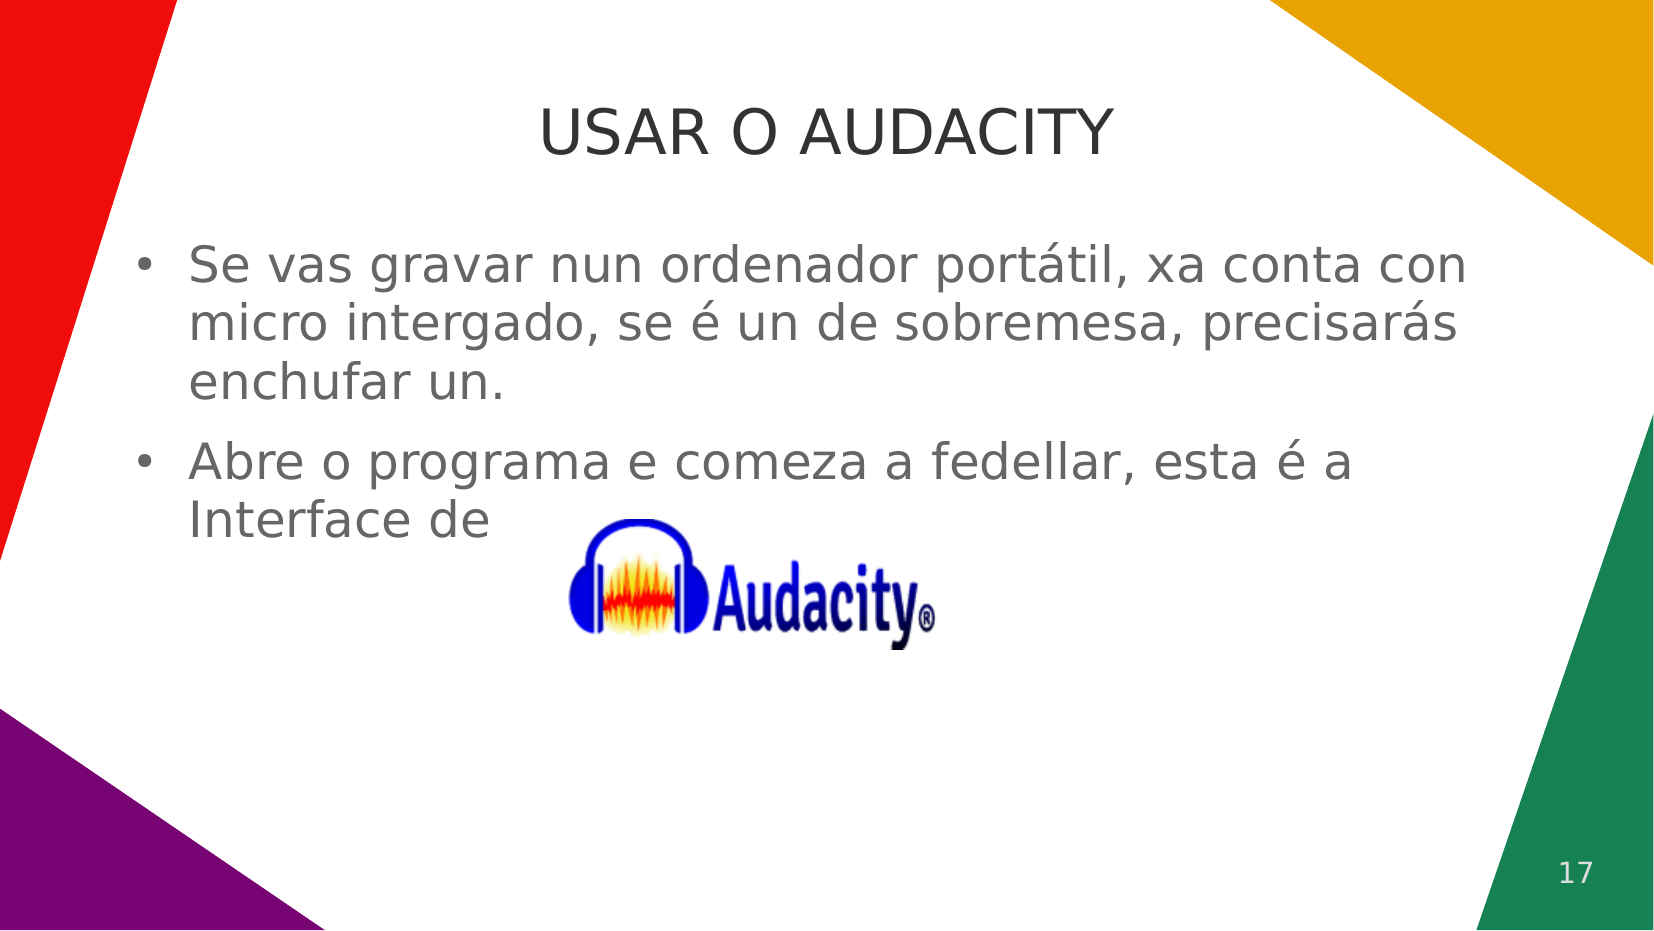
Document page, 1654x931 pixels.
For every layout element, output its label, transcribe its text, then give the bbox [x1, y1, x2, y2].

title USAR O AUDACITY [118, 59, 1536, 207]
picture [561, 519, 938, 650]
list Se vas gravar nun ordenador portátil, xa conta con micro intergado, se é un de sobremesa, precisarás enchufar un. Abre o programa e comeza a fedellar, esta é a Interface de [118, 236, 1536, 827]
